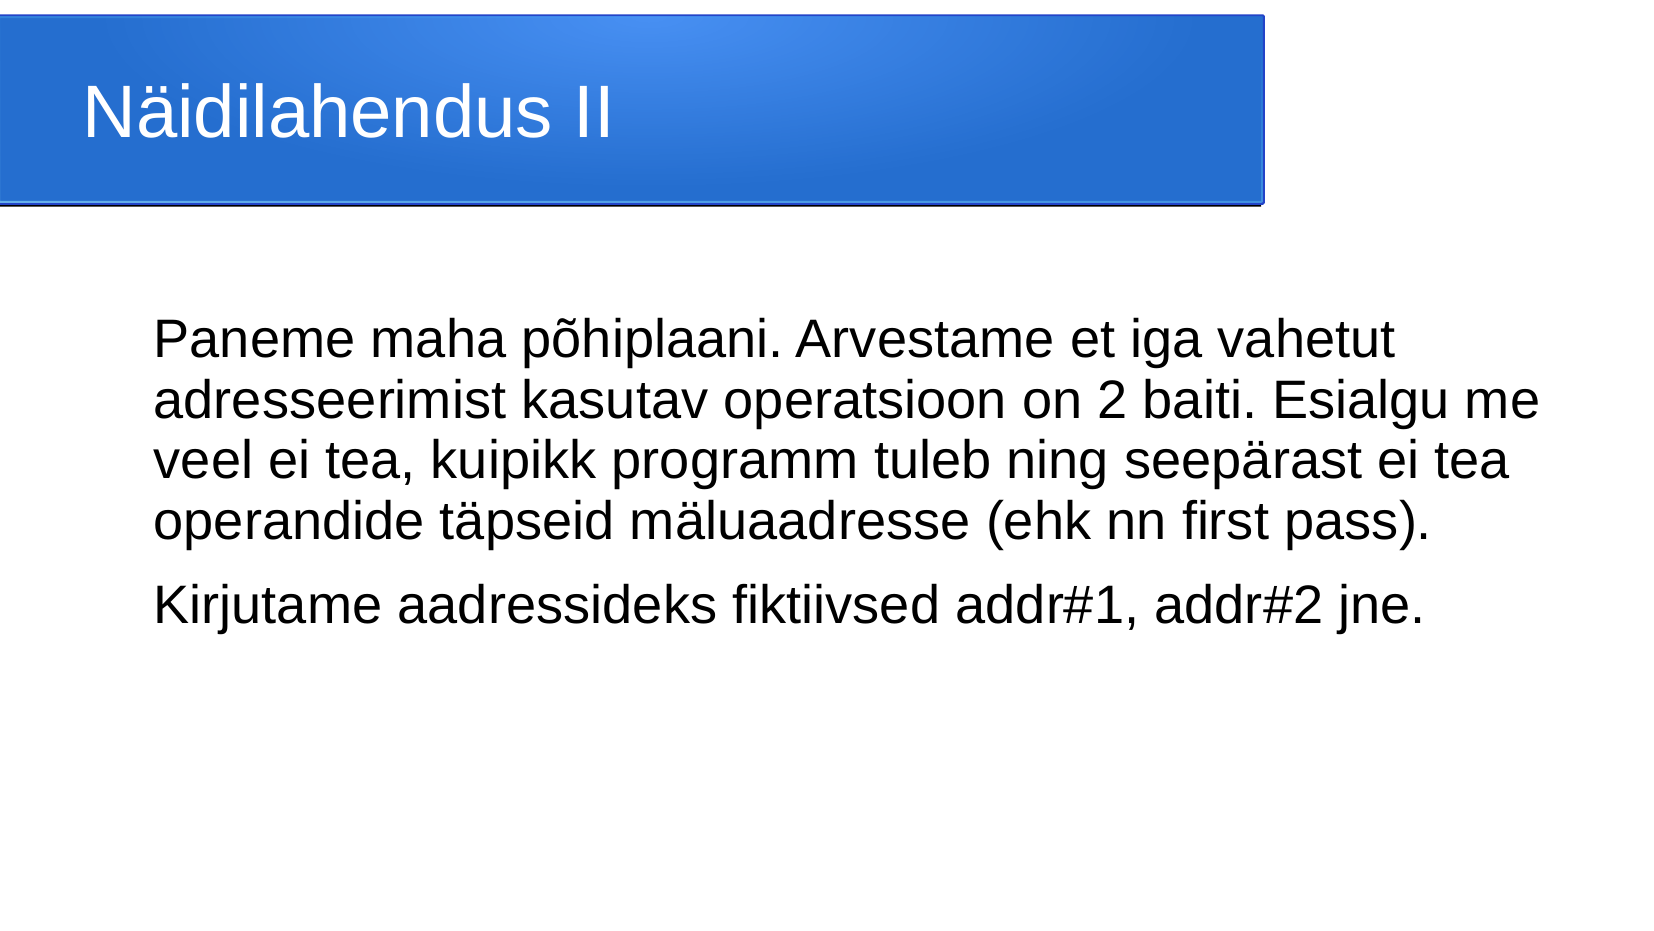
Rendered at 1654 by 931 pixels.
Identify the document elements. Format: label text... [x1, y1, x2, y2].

list Paneme maha põhiplaani. Arvestame et iga vahetut adresseerimist kasutav operatsioon on 2 baiti. Esialgu me veel ei tea, kuipikk programm tuleb ning seepärast ei tea operandide täpseid mäluaadresse (ehk nn first pass). Kirjutame aadressideks fiktiivsed addr#1, addr#2 jne. [82, 224, 1571, 764]
title Näidilahendus II [82, 35, 1235, 189]
